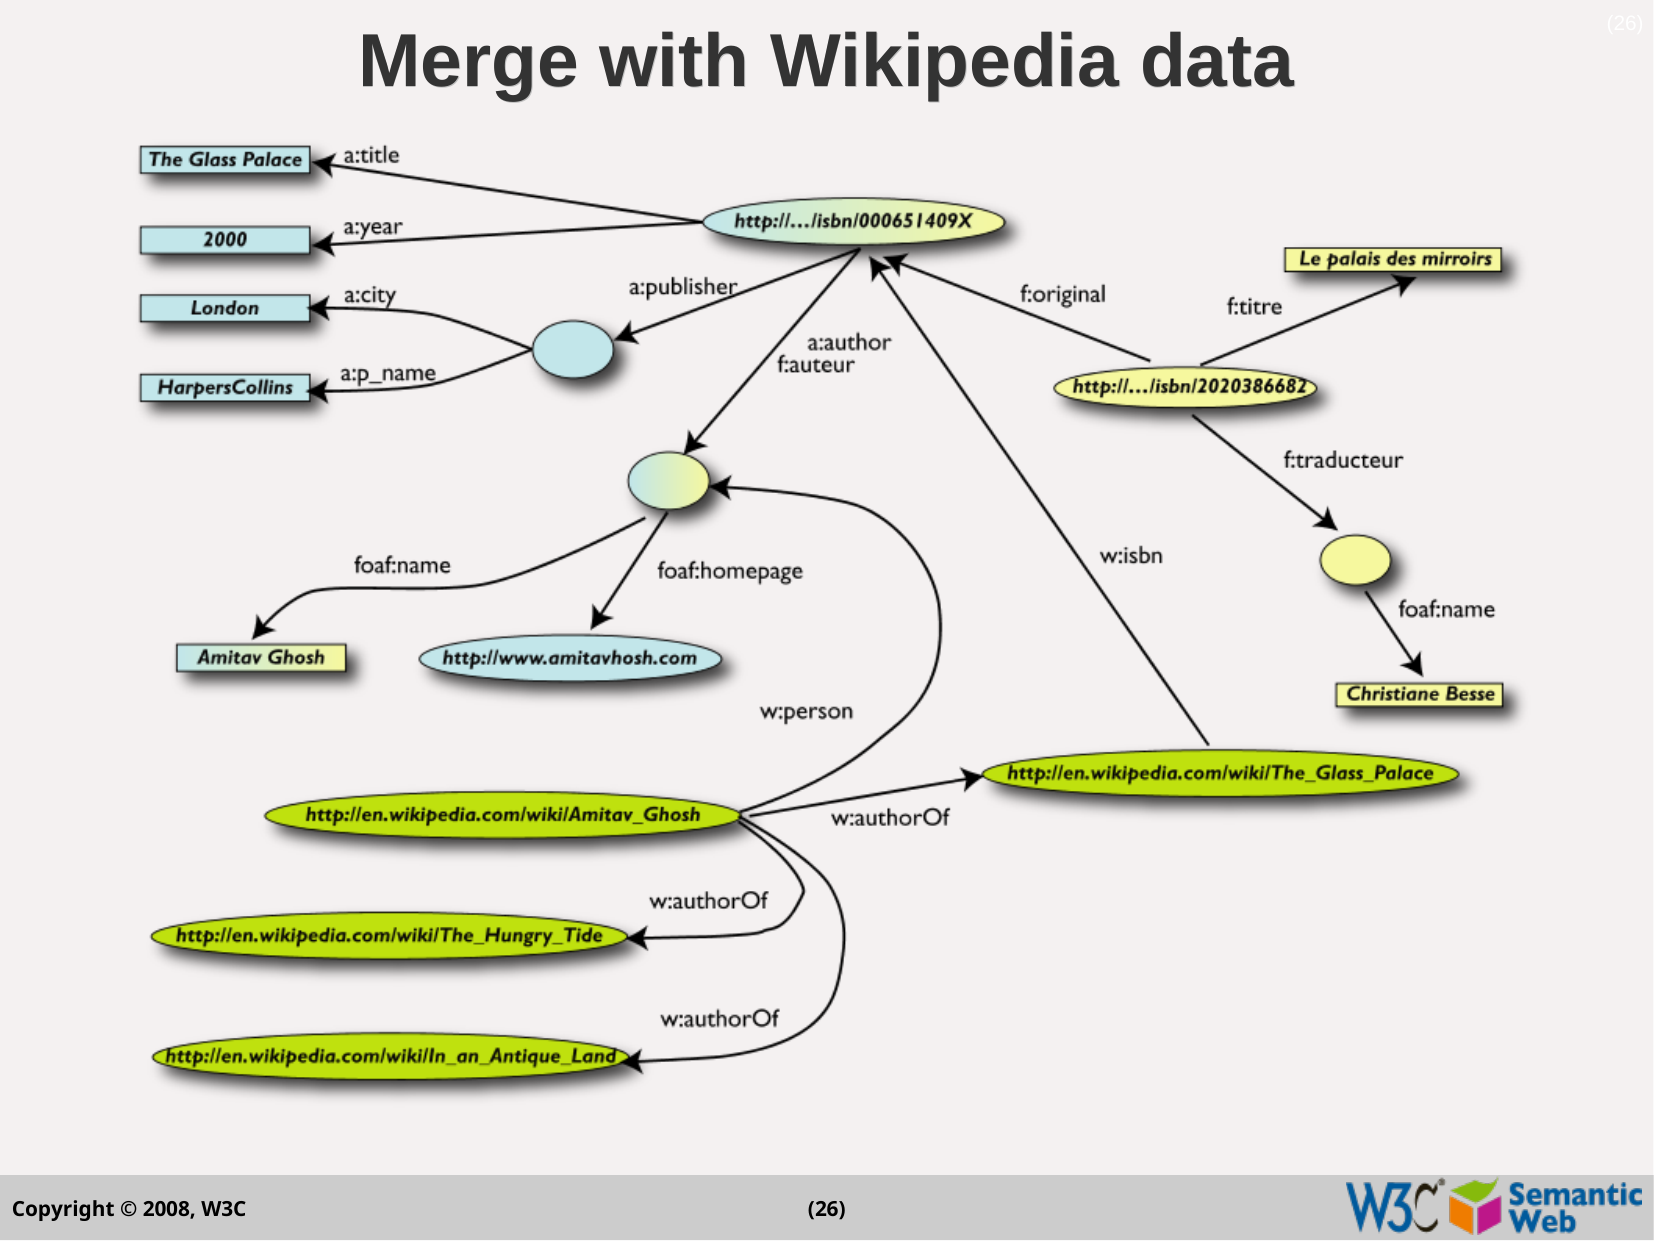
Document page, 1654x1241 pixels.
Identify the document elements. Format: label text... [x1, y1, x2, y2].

title Merge with Wikipedia data [0, 0, 1654, 119]
picture [128, 135, 1535, 1112]
picture [1346, 1175, 1642, 1235]
